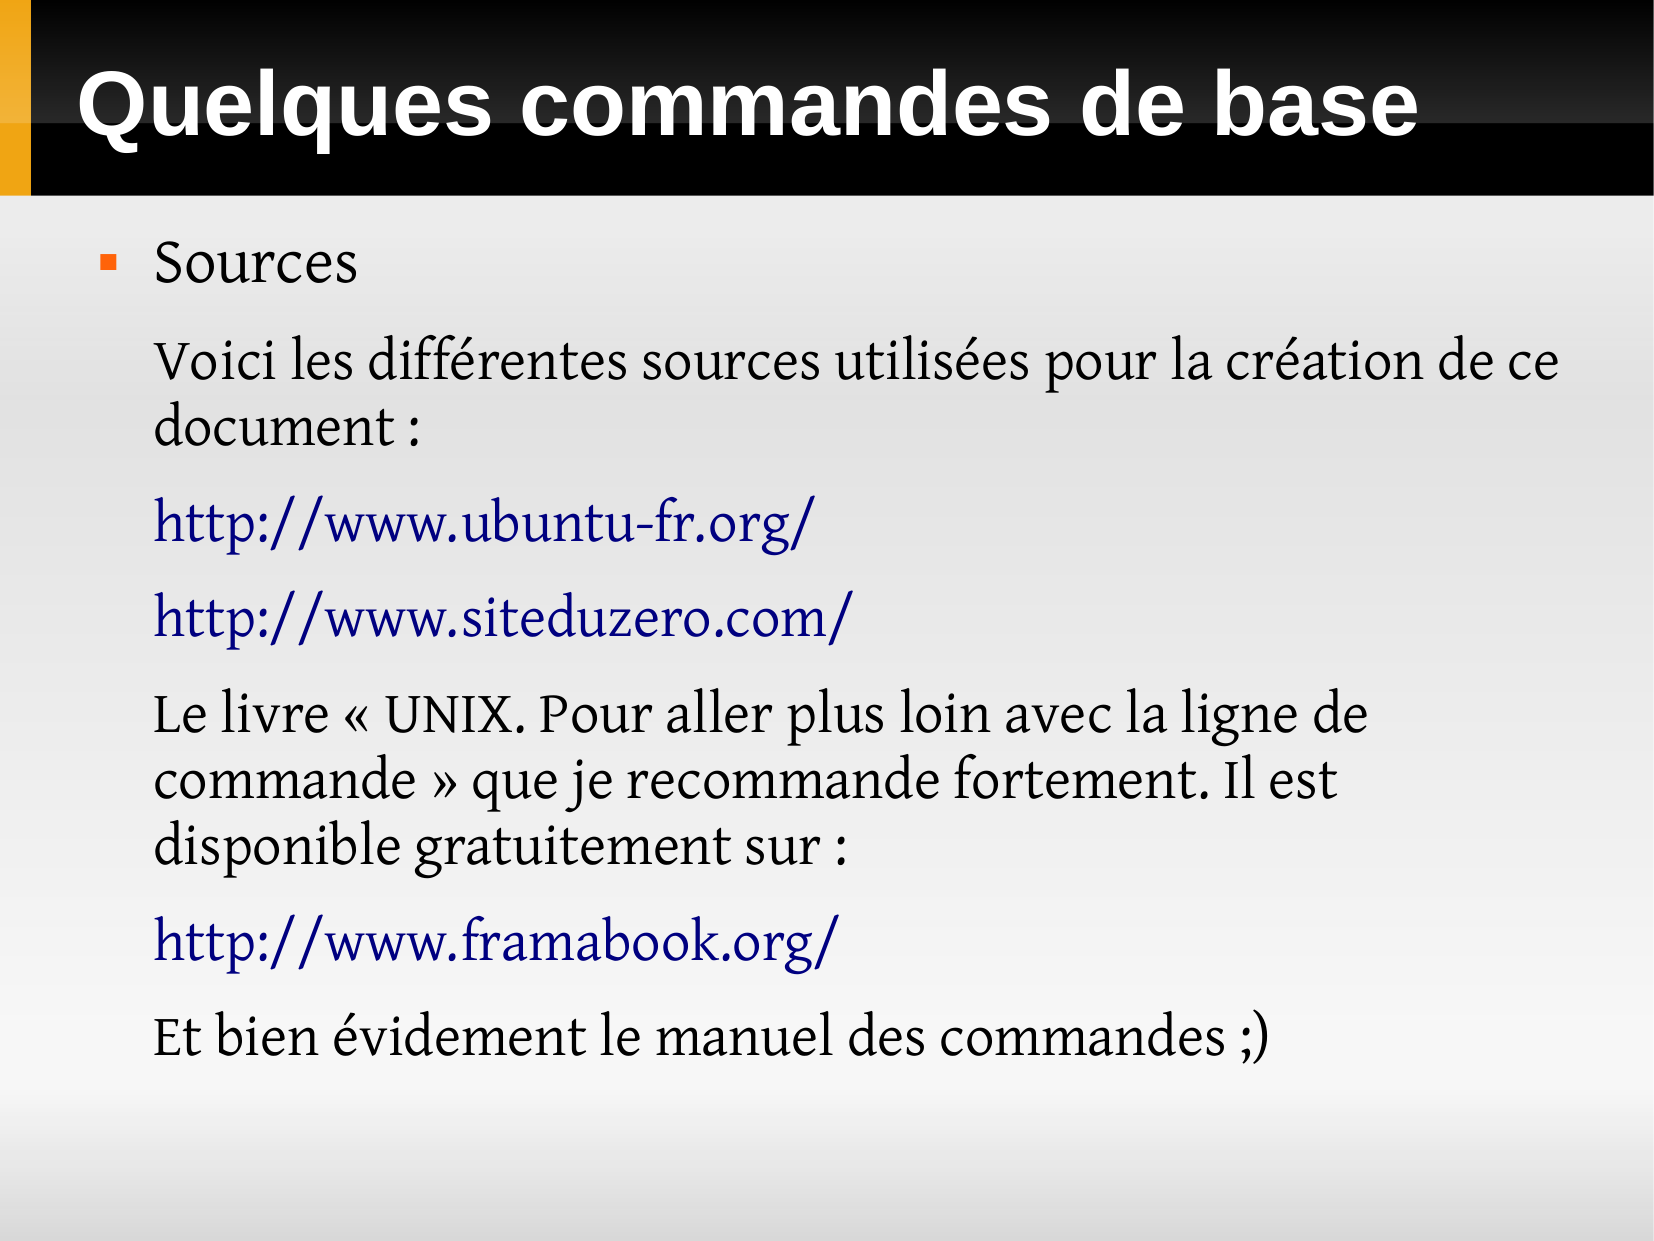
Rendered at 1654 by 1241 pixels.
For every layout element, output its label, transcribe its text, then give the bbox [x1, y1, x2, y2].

title Quelques commandes de base [76, 0, 1565, 208]
list Sources Voici les différentes sources utilisées pour la création de ce document : http://www.ubuntu-fr.org/ http://www.siteduzero.com/ Le livre « UNIX. Pour aller plus loin avec la ligne de commande » que je recommande fortement. Il est disponible gratuitement sur : http://www.framabook.org/ Et bien évidement le manuel des commandes ;) [82, 226, 1571, 1241]
picture [0, 0, 1654, 1241]
